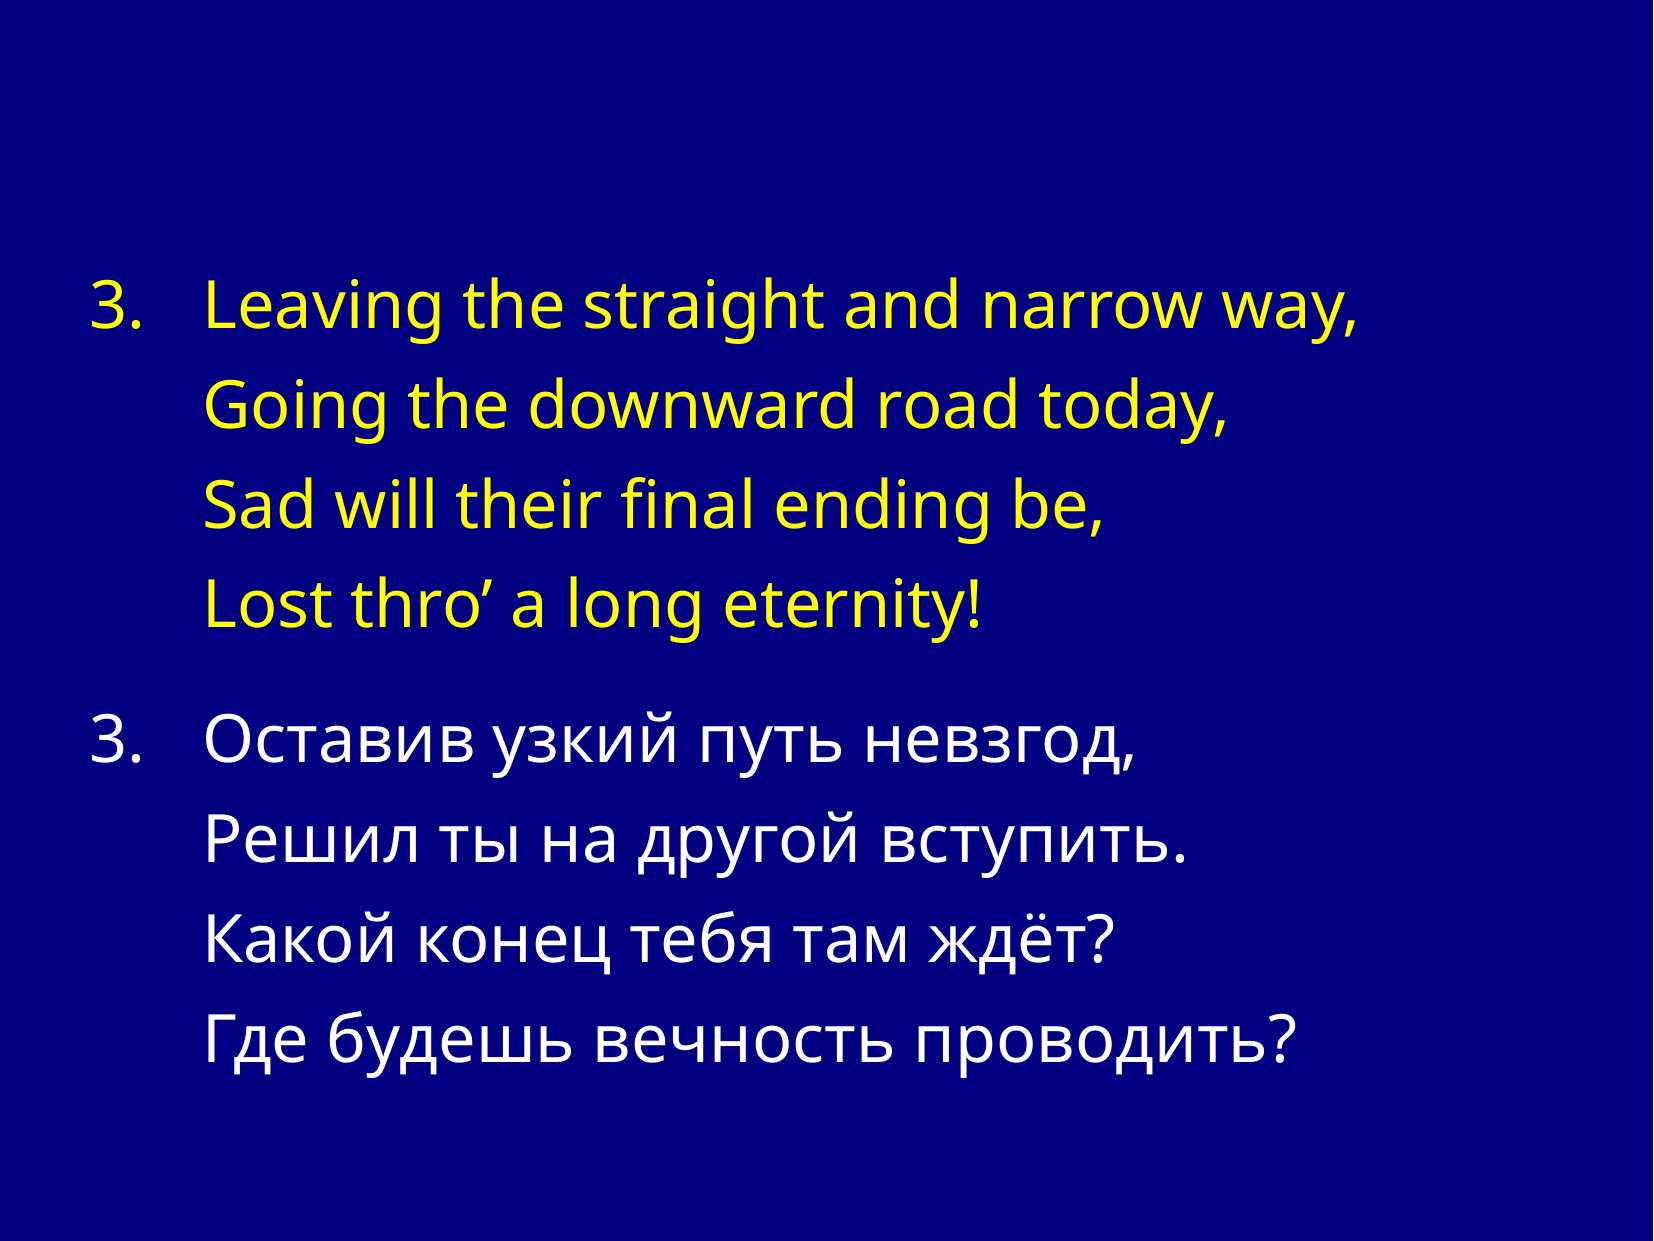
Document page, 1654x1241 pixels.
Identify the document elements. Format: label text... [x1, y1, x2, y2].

text_box 3. Оставив узкий путь невзгод, Решил ты на другой вступить. Какой конец тебя там ждёт? Где будешь вечность проводить? [75, 675, 1576, 1163]
text_box 3. Leaving the straight and narrow way, Going the downward road today, Sad will their final ending be, Lost thro’ a long eternity! [75, 150, 1576, 638]
